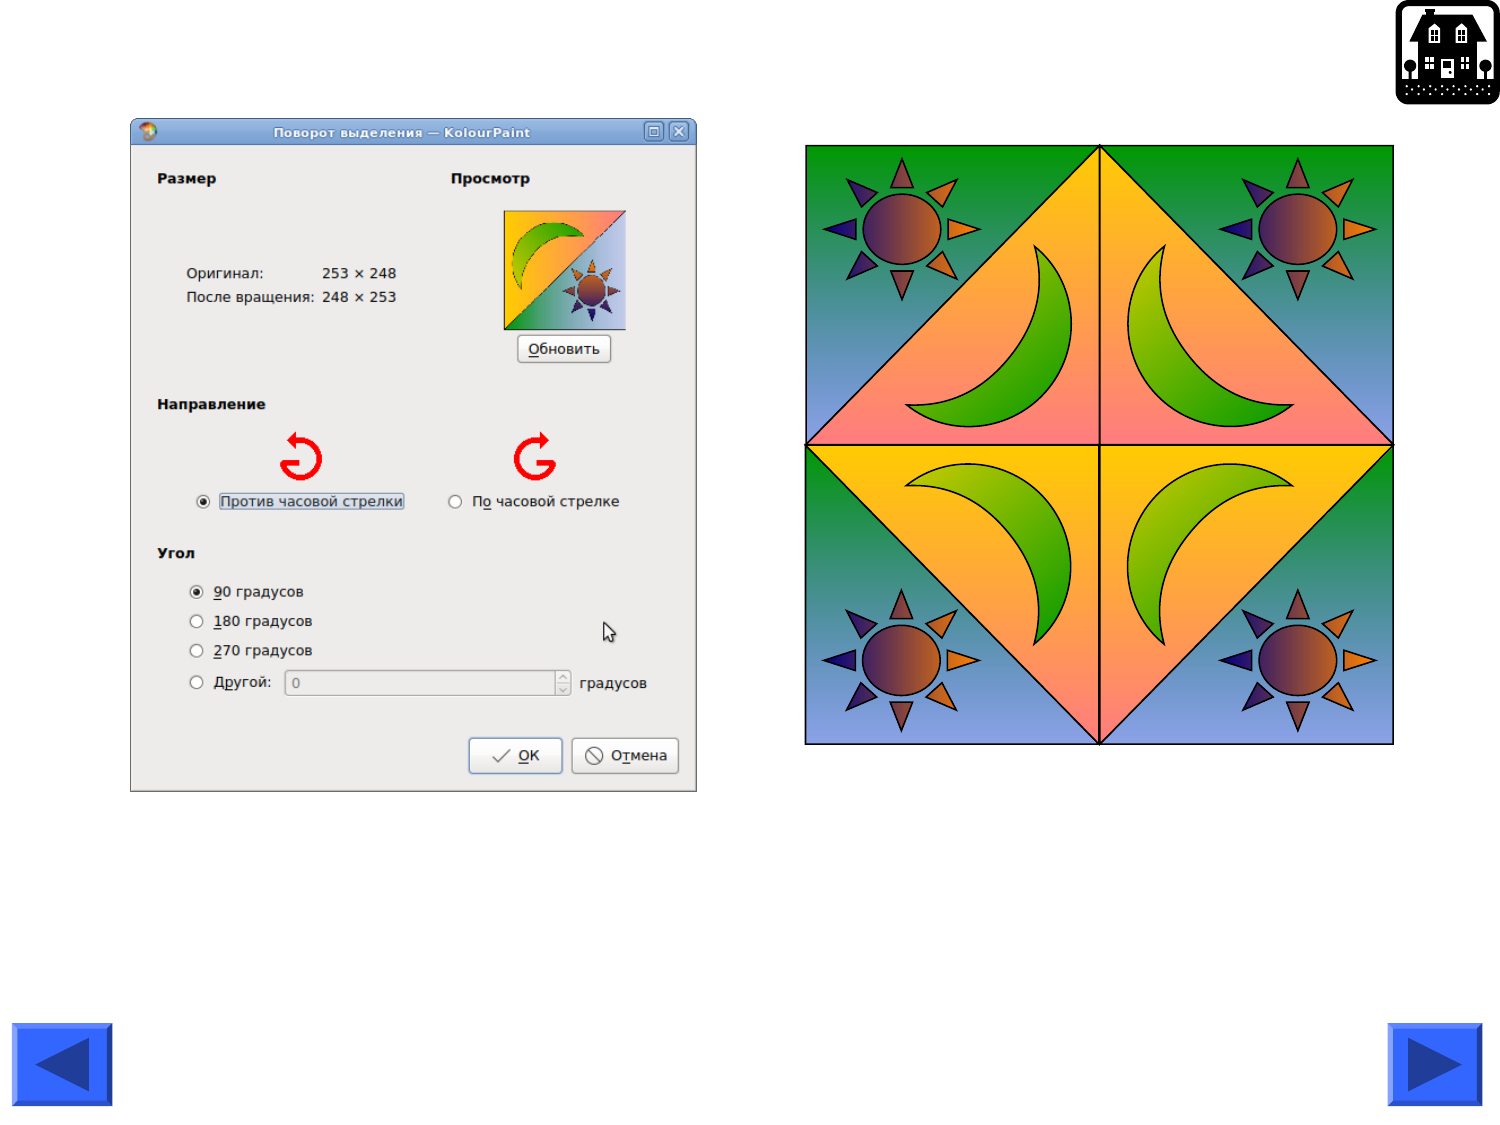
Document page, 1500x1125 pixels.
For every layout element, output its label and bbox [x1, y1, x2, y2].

picture [1395, 0, 1500, 105]
text_box [805, 145, 1394, 745]
text_box [1388, 1023, 1483, 1107]
picture [130, 118, 697, 792]
text_box [13, 1023, 113, 1107]
